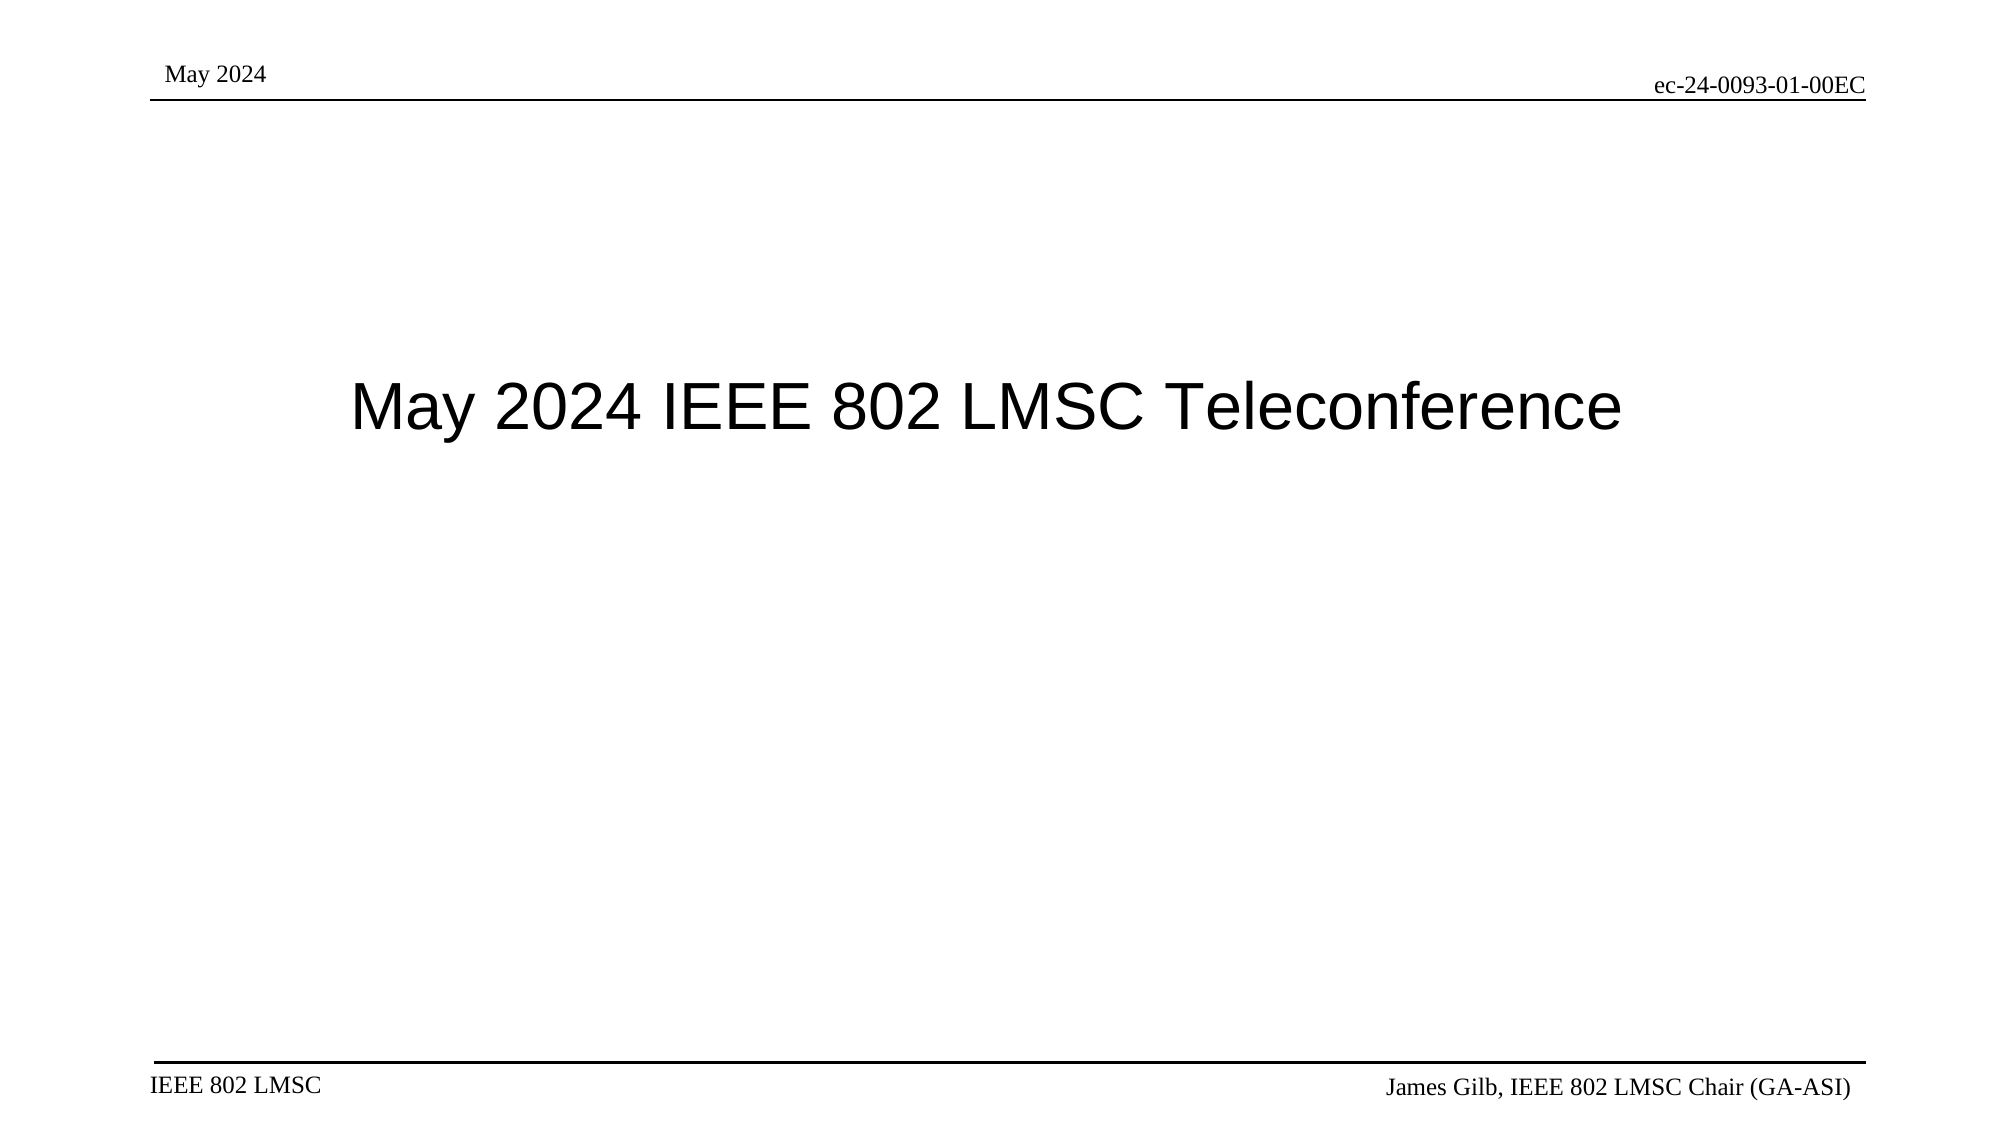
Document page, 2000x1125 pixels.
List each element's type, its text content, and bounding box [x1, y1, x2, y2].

subtitle May 2024 IEEE 802 LMSC Teleconference [112, 112, 1863, 693]
